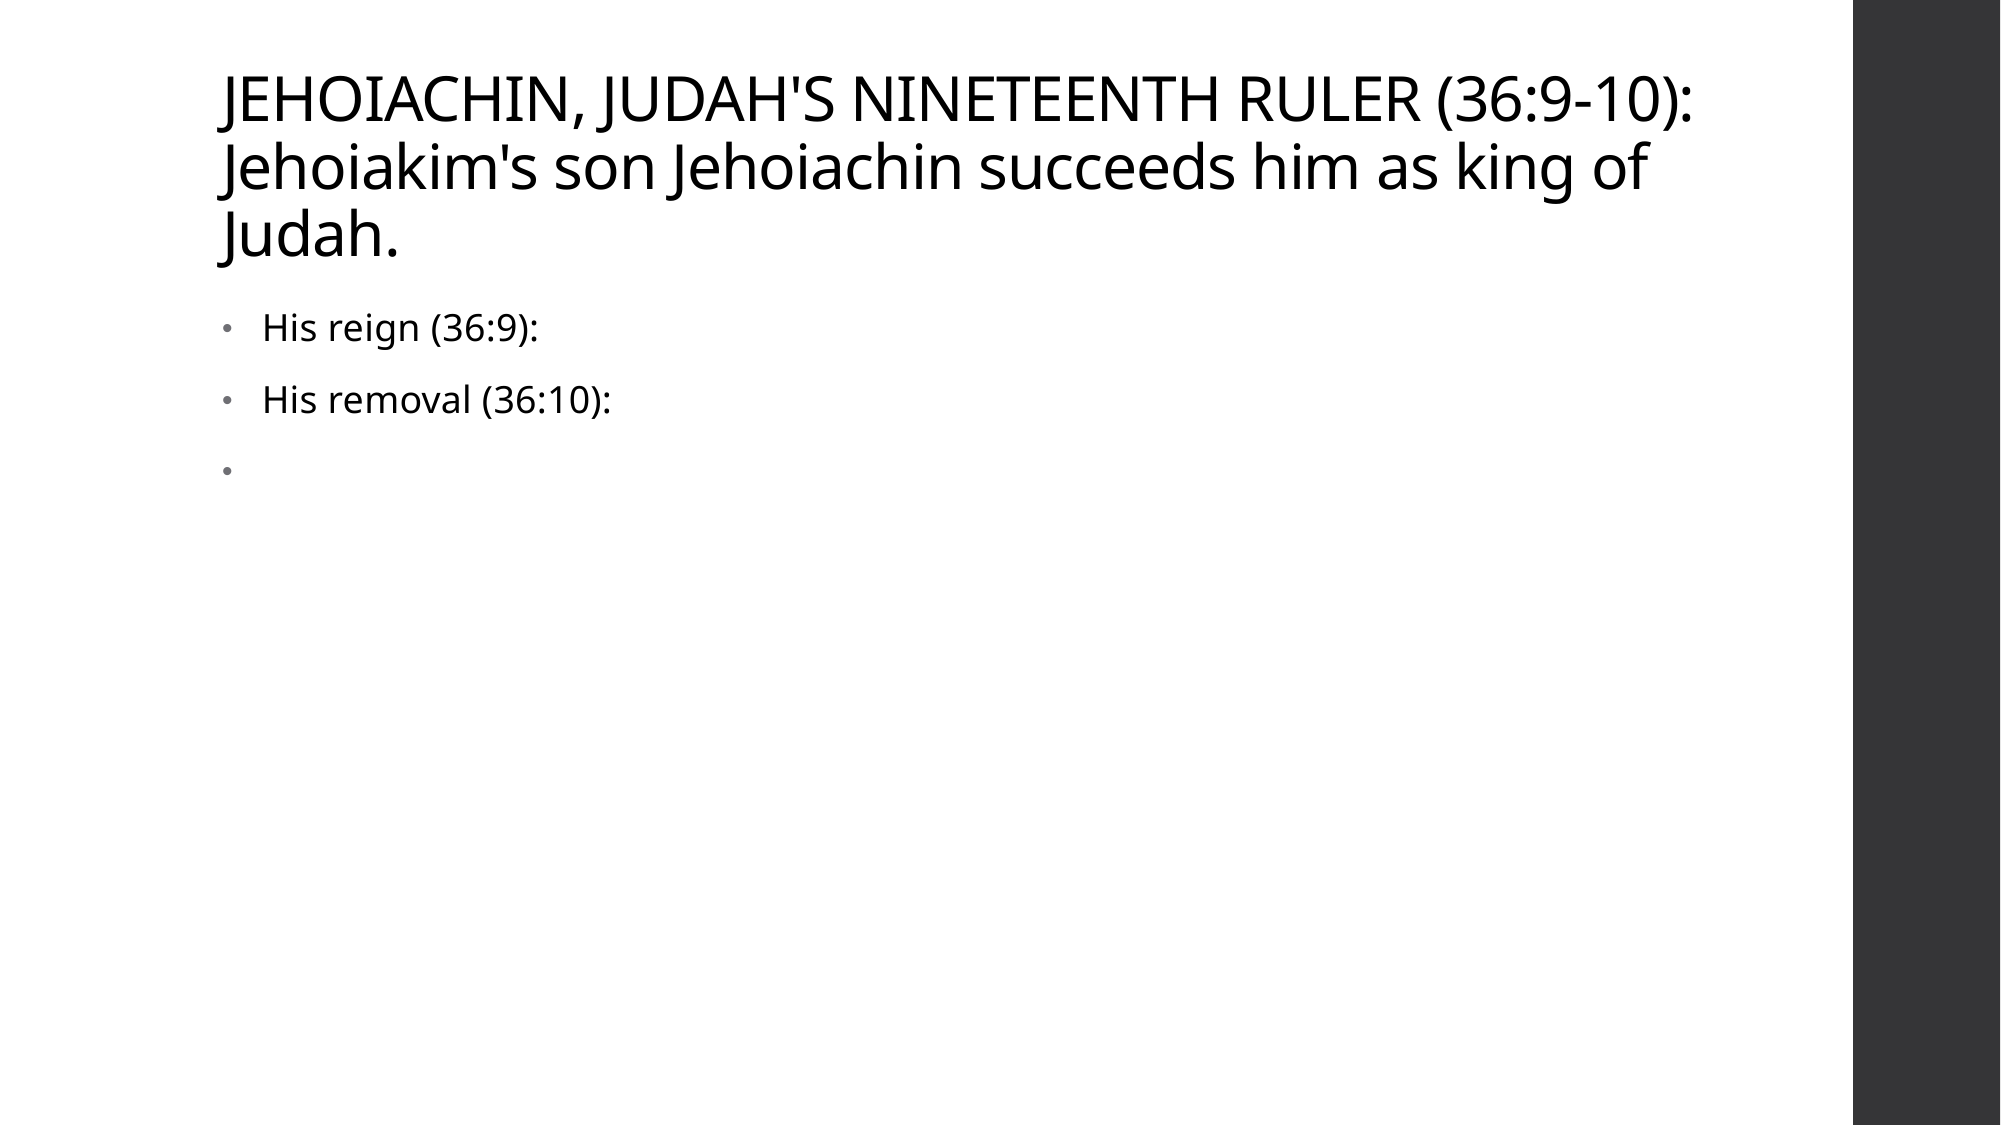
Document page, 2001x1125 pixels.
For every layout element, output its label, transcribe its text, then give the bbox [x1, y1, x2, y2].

list His reign (36:9): His removal (36:10): [206, 299, 1617, 1014]
title JEHOIACHIN, JUDAH'S NINETEENTH RULER (36:9-10): Jehoiakim's son Jehoiachin succeeds him as king of Judah. [206, 60, 1797, 278]
